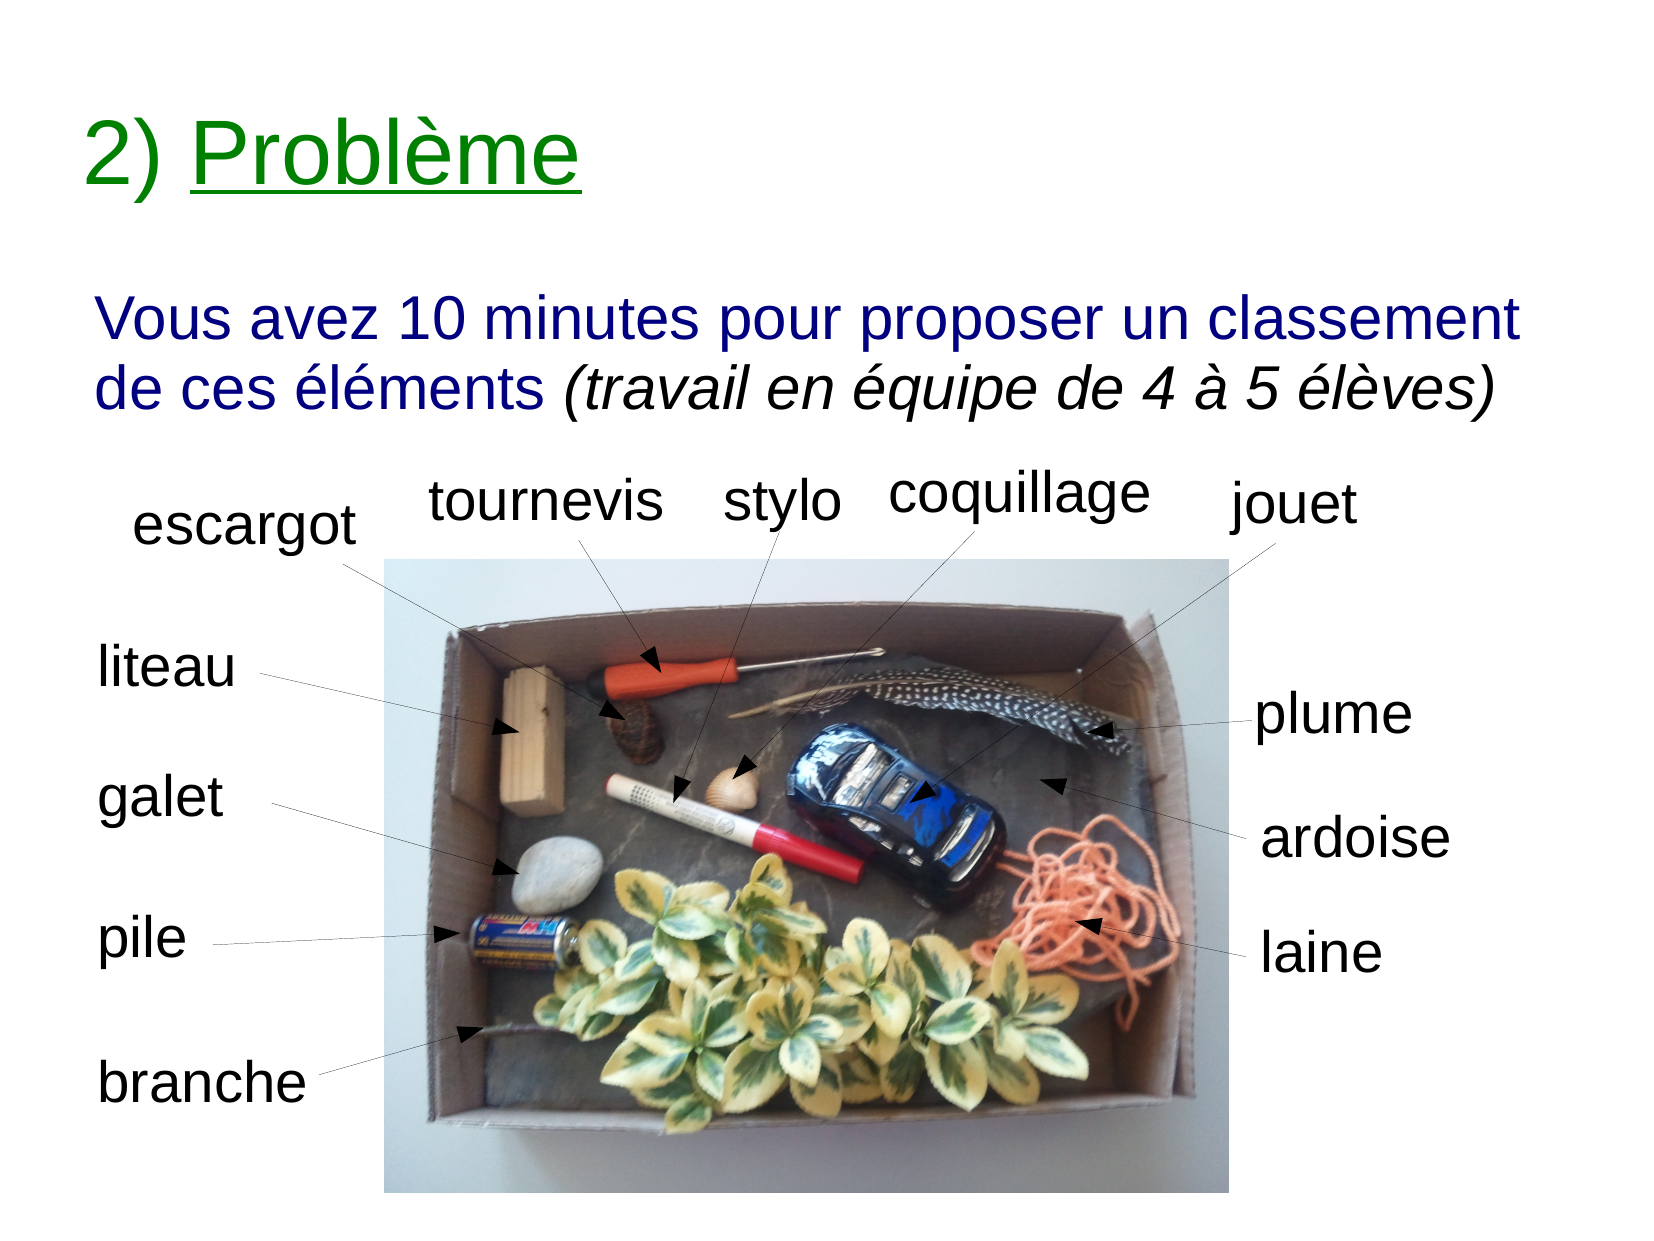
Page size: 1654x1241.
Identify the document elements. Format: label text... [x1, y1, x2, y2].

text_box laine [1245, 912, 1512, 993]
list Vous avez 10 minutes pour proposer un classement de ces éléments (travail en équipe de 4 à 5 élèves) [94, 283, 1571, 425]
text_box jouet [1216, 463, 1483, 544]
title 2) Problème [82, 49, 1571, 257]
text_box liteau [82, 625, 308, 706]
text_box galet [82, 755, 308, 836]
text_box branche [82, 1042, 331, 1123]
text_box stylo [708, 460, 973, 541]
text_box coquillage [874, 451, 1170, 532]
text_box tournevis [413, 460, 697, 541]
text_box pile [82, 897, 308, 978]
text_box escargot [118, 484, 385, 564]
text_box plume [1240, 673, 1507, 753]
picture [384, 559, 1229, 1193]
text_box ardoise [1245, 797, 1512, 878]
